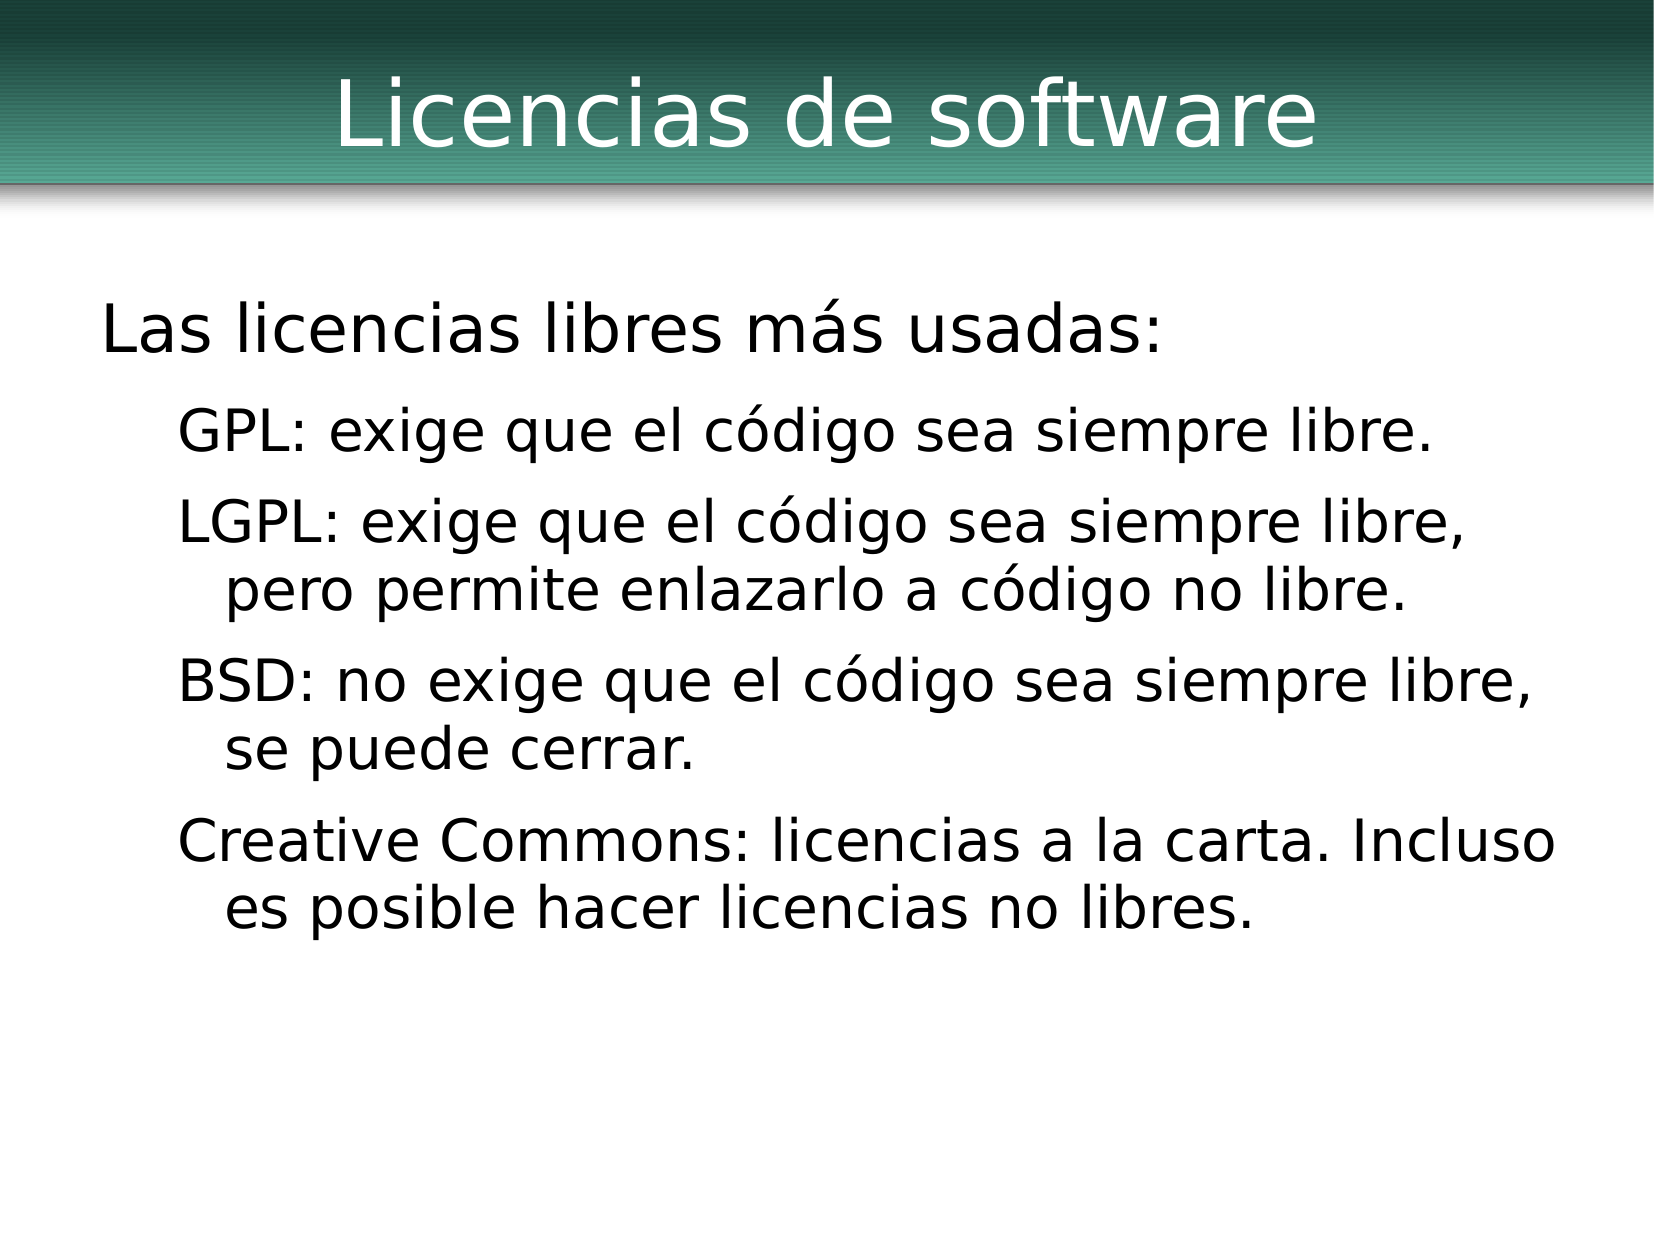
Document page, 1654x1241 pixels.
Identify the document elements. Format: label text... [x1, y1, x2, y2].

list Las licencias libres más usadas: GPL: exige que el código sea siempre libre. LGPL: exige que el código sea siempre libre, pero permite enlazarlo a código no libre. BSD: no exige que el código sea siempre libre, se puede cerrar. Creative Commons: licencias a la carta. Incluso es posible hacer licencias no libres. [82, 290, 1571, 1094]
picture [0, 0, 1654, 225]
title Licencias de software [82, 11, 1571, 219]
